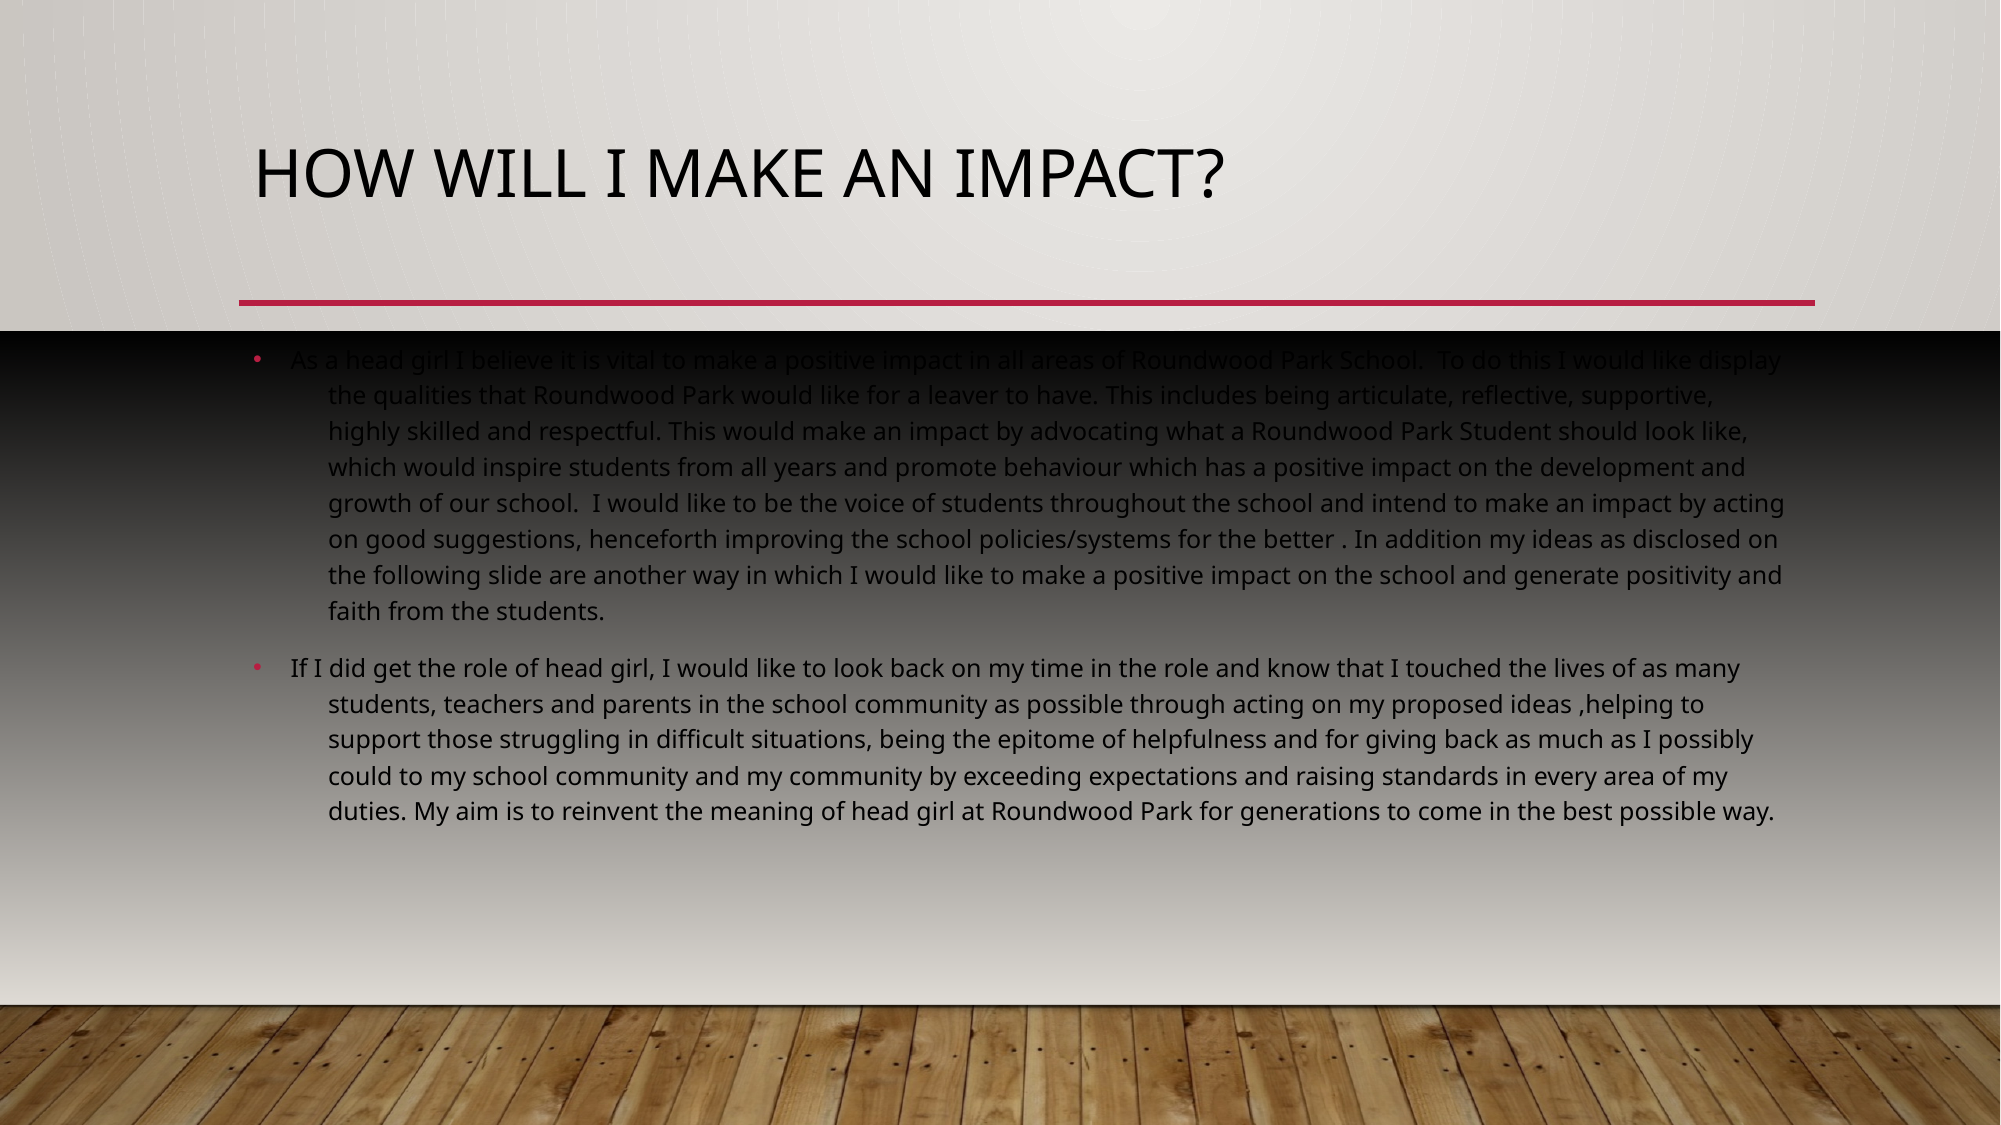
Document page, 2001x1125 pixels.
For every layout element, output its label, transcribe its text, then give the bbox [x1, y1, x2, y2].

list As a head girl I believe it is vital to make a positive impact in all areas of Roundwood Park School. To do this I would like display the qualities that Roundwood Park would like for a leaver to have. This includes being articulate, reflective, supportive, highly skilled and respectful. This would make an impact by advocating what a Roundwood Park Student should look like, which would inspire students from all years and promote behaviour which has a positive impact on the development and growth of our school. I would like to be the voice of students throughout the school and intend to make an impact by acting on good suggestions, henceforth improving the school policies/systems for the better . In addition my ideas as disclosed on the following slide are another way in which I would like to make a positive impact on the school and generate positivity and faith from the students. If I did get the role of head girl, I would like to look back on my time in the role and know that I touched the lives of as many students, teachers and parents in the school community as possible through acting on my proposed ideas ,helping to support those struggling in difficult situations, being the epitome of helpfulness and for giving back as much as I possibly could to my school community and my community by exceeding expectations and raising standards in every area of my duties. My aim is to reinvent the meaning of head girl at Roundwood Park for generations to come in the best possible way. [238, 330, 1814, 897]
title HOW WILL I MAKE AN IMPACT? [238, 131, 1814, 305]
